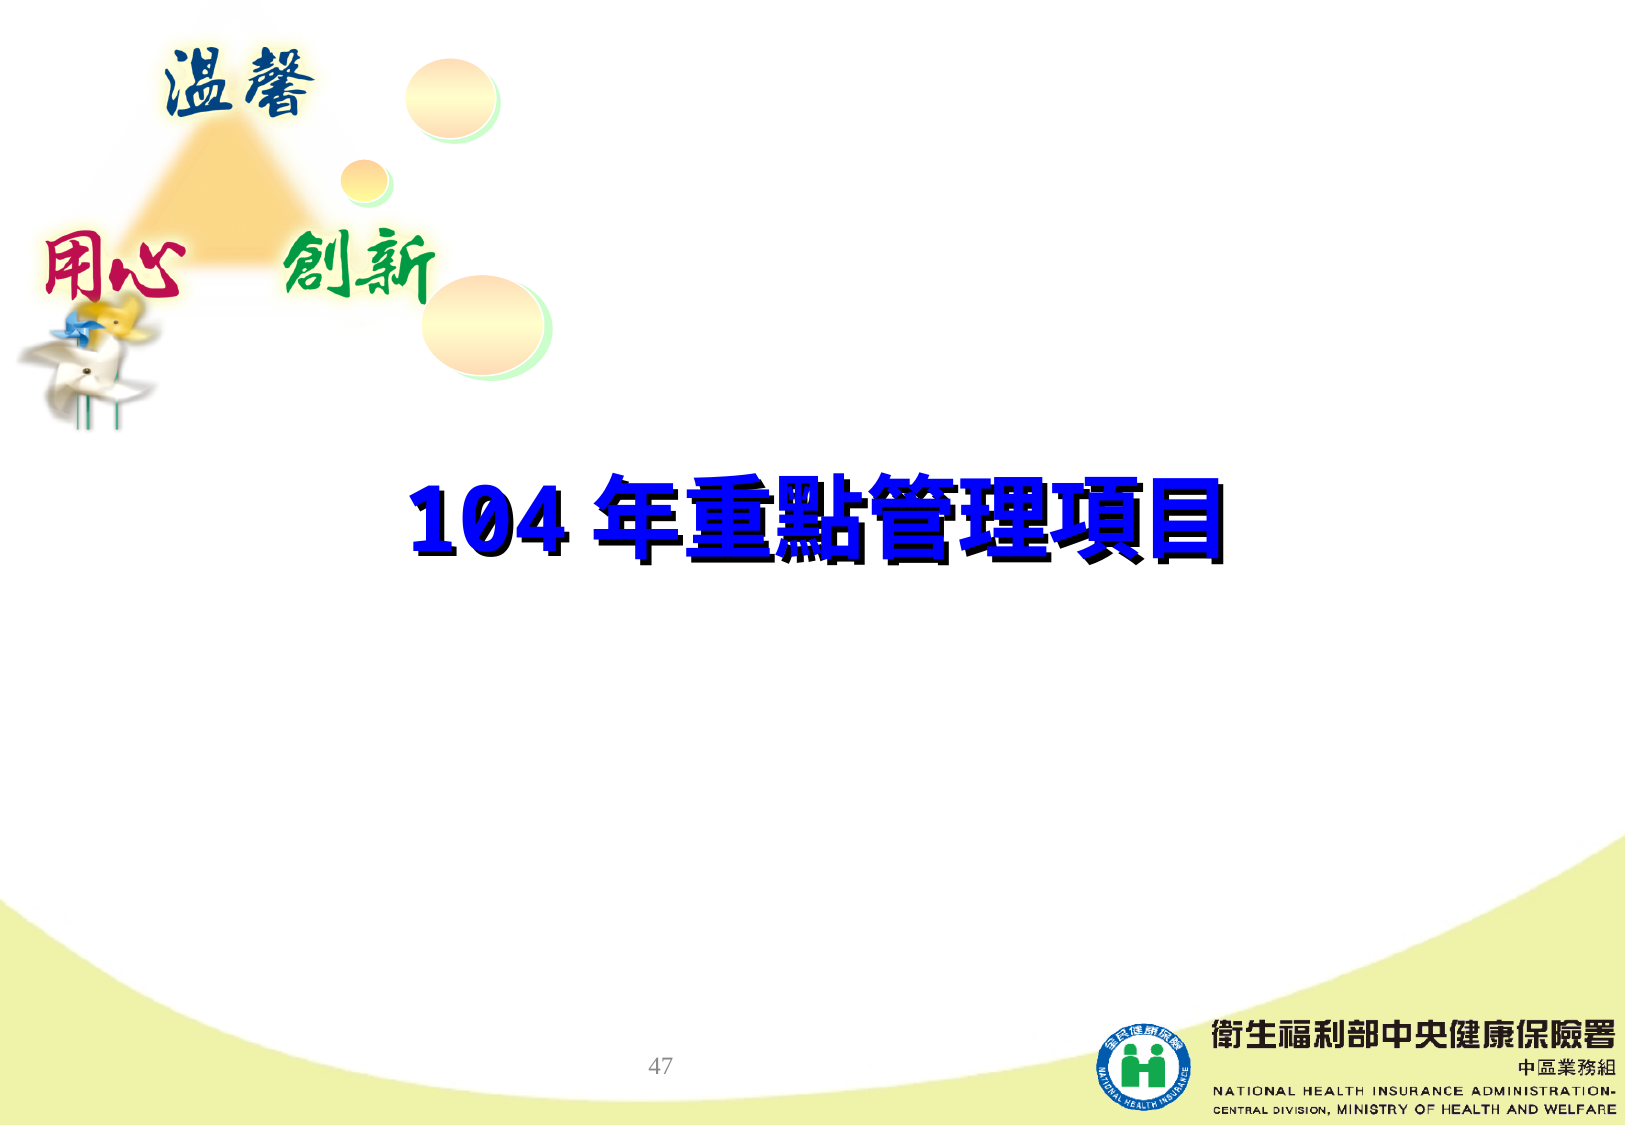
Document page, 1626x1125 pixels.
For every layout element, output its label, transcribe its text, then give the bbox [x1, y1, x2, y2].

title 104年重點管理項目 [127, 420, 1509, 764]
text_box [633, 1034, 1013, 1095]
